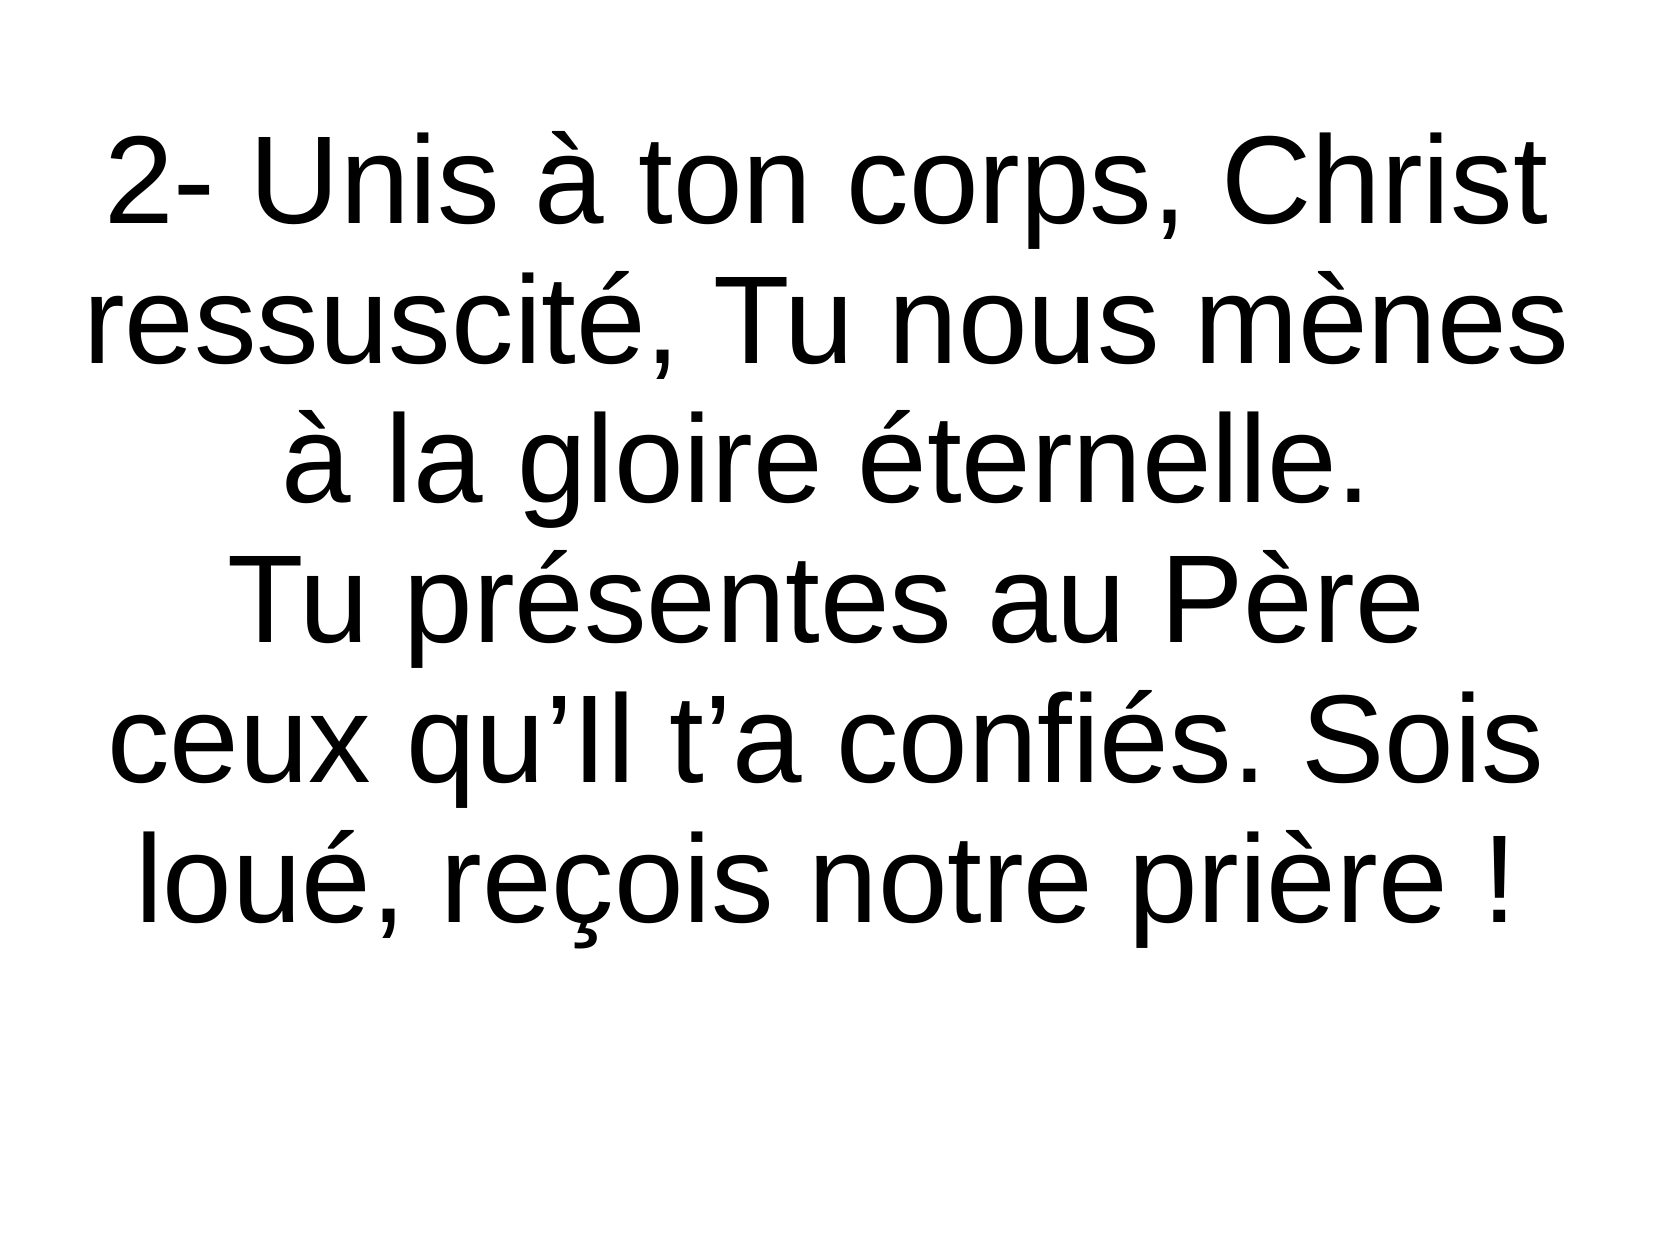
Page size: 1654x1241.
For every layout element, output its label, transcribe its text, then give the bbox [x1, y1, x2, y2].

subtitle 2- Unis à ton corps, Christ ressuscité, Tu nous mènes à la gloire éternelle. Tu présentes au Père ceux qu’Il t’a confiés. Sois loué, reçois notre prière ! [82, 49, 1571, 1010]
